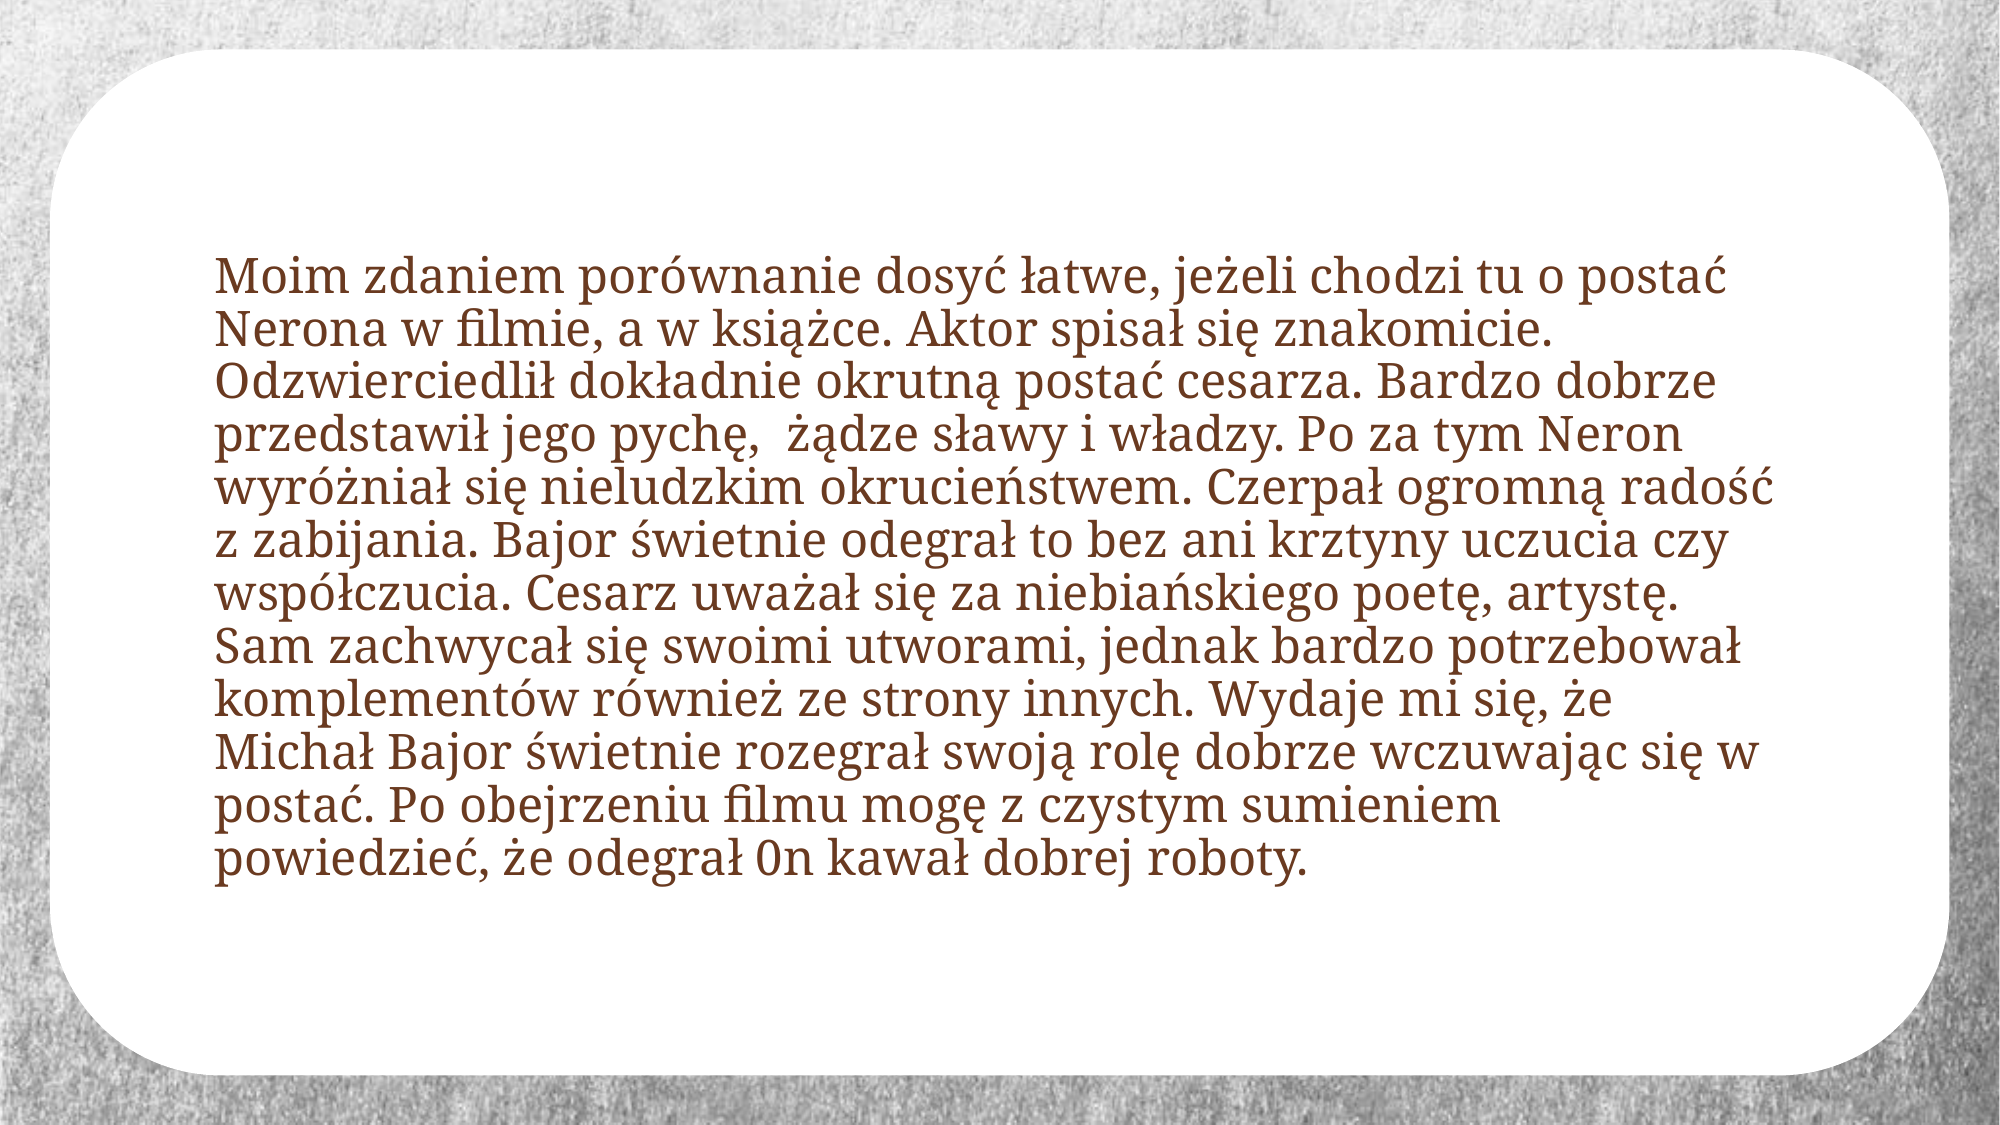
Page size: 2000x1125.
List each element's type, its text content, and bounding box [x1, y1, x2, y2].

list Moim zdaniem porównanie dosyć łatwe, jeżeli chodzi tu o postać Nerona w filmie, a w książce. Aktor spisał się znakomicie. Odzwierciedlił dokładnie okrutną postać cesarza. Bardzo dobrze przedstawił jego pychę, żądze sławy i władzy. Po za tym Neron wyróżniał się nieludzkim okrucieństwem. Czerpał ogromną radość z zabijania. Bajor świetnie odegrał to bez ani krztyny uczucia czy współczucia. Cesarz uważał się za niebiańskiego poetę, artystę. Sam zachwycał się swoimi utworami, jednak bardzo potrzebował komplementów również ze strony innych. Wydaje mi się, że Michał Bajor świetnie rozegrał swoją rolę dobrze wczuwając się w postać. Po obejrzeniu filmu mogę z czystym sumieniem powiedzieć, że odegrał 0n kawał dobrej roboty. [199, 243, 1800, 944]
